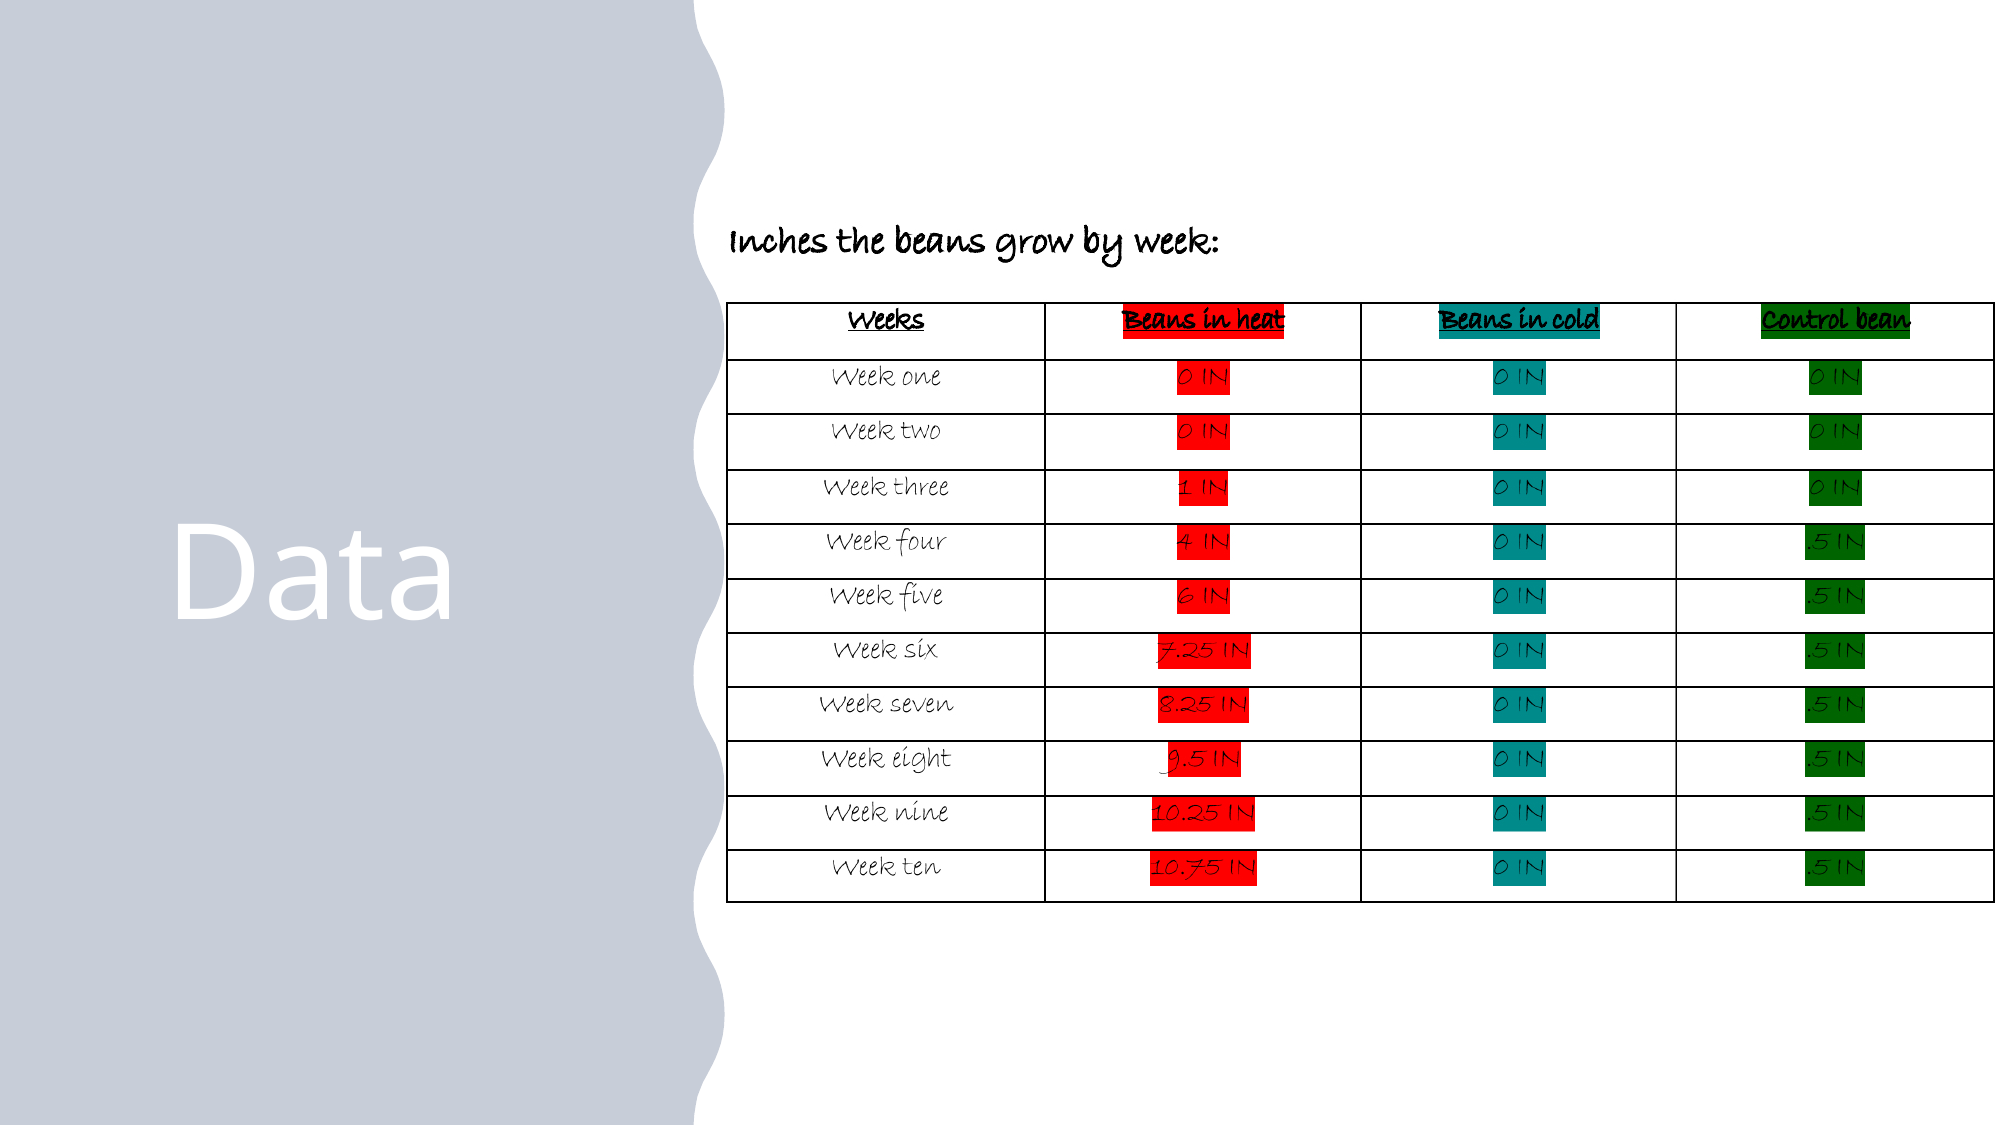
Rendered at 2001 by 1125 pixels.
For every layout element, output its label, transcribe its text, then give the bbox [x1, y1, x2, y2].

text_box [0, 0, 2000, 1125]
picture [724, 218, 2000, 907]
title Data [100, 274, 526, 656]
